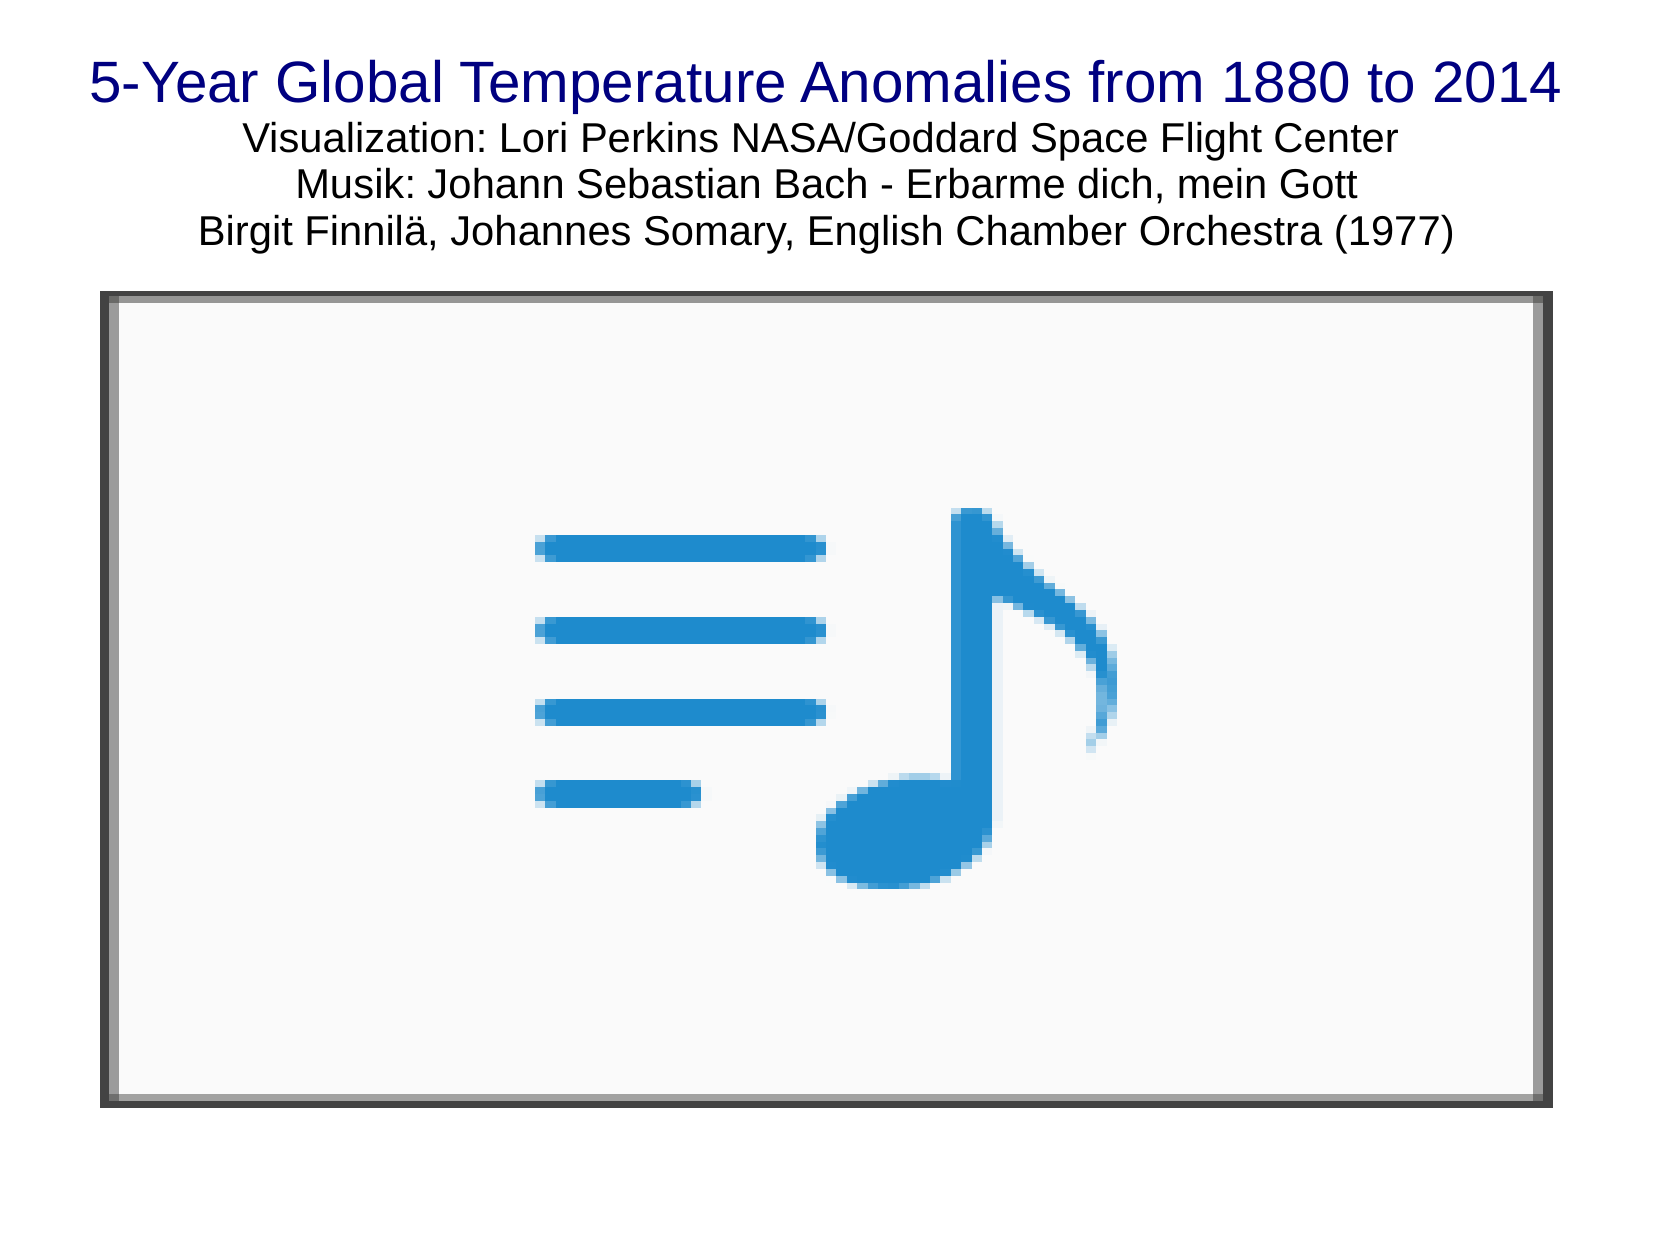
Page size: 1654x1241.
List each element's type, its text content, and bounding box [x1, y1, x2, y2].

text_box [99, 290, 1555, 1109]
title 5-Year Global Temperature Anomalies from 1880 to 2014 Visualization: Lori Perkins NASA/Goddard Space Flight Center Musik: Johann Sebastian Bach - Erbarme dich, mein Gott Birgit Finnilä, Johannes Somary, English Chamber Orchestra (1977) [82, 49, 1571, 319]
